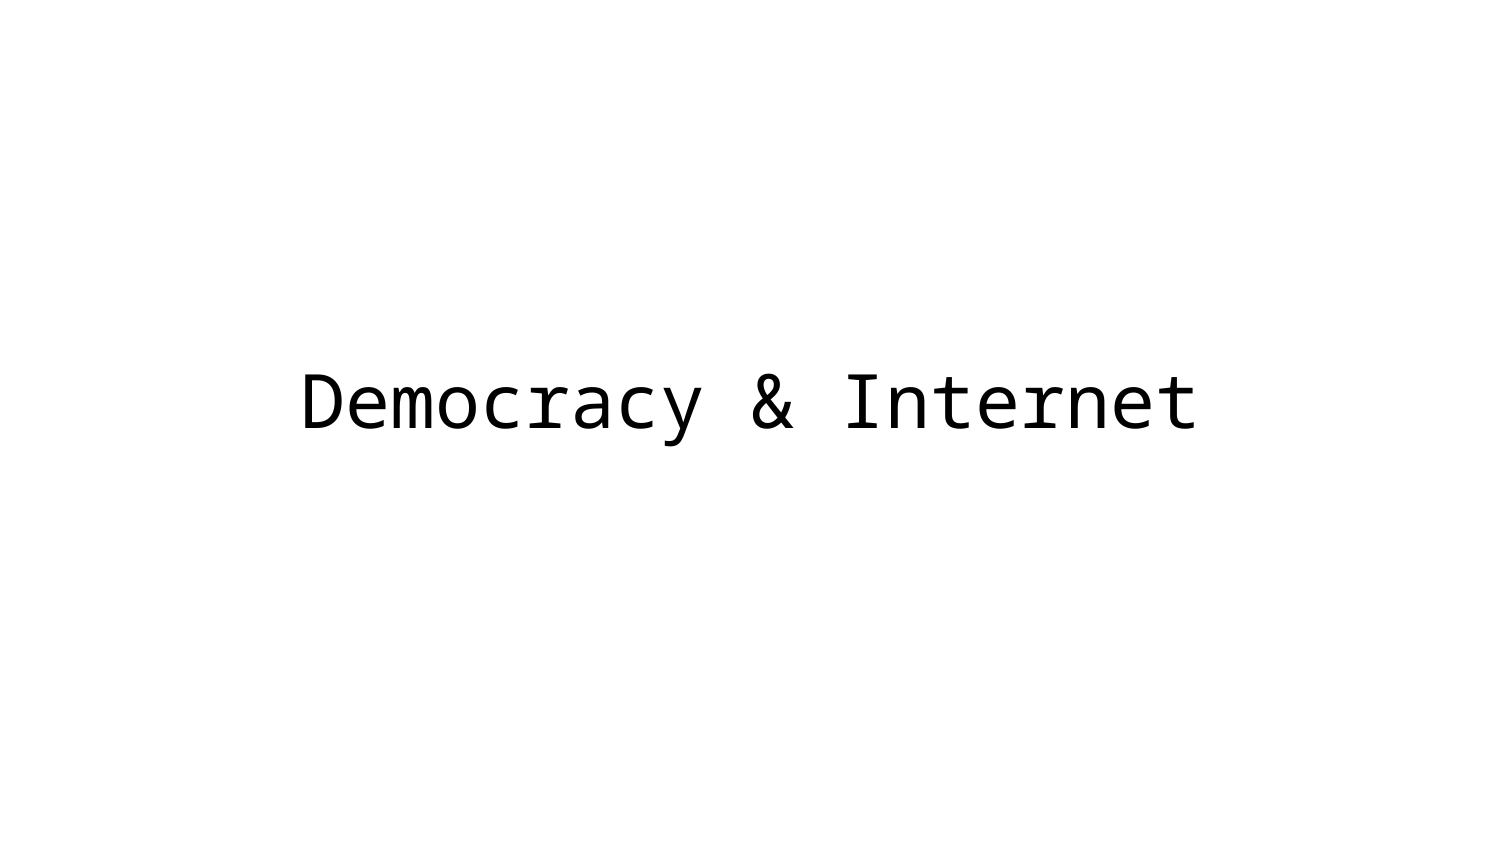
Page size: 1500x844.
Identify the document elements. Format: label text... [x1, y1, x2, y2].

title Democracy & Internet [51, 122, 1449, 459]
